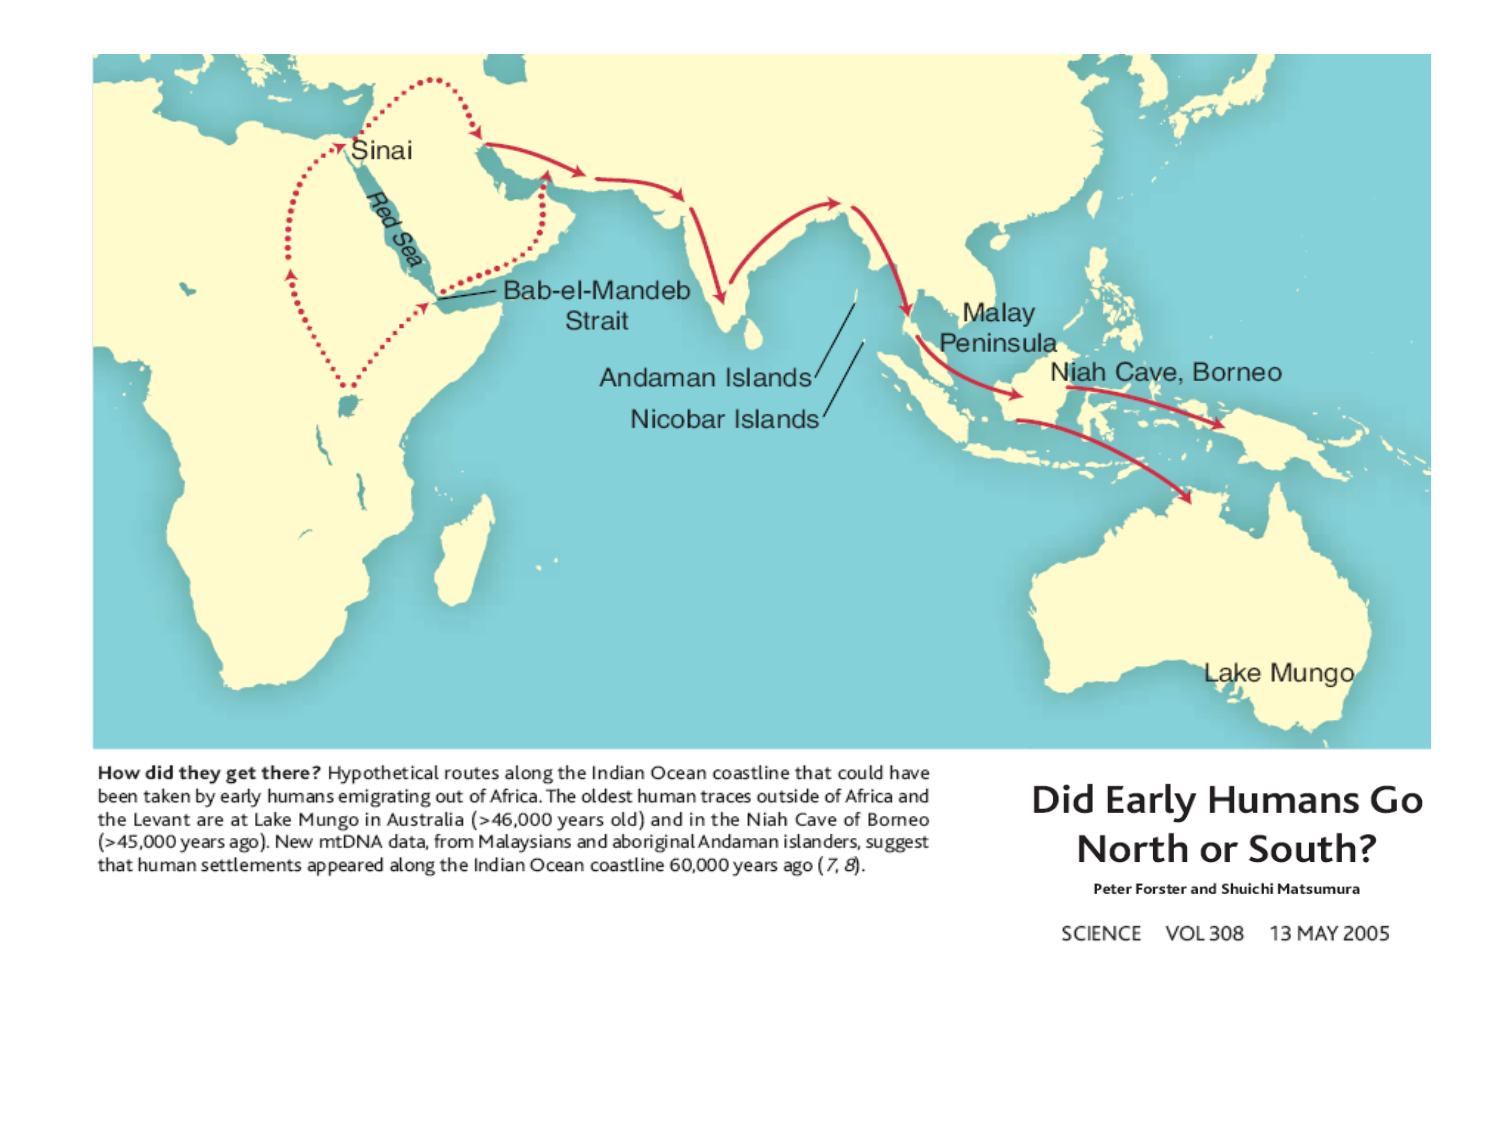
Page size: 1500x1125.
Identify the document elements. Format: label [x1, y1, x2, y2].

picture [92, 760, 941, 881]
picture [1019, 779, 1432, 900]
picture [1057, 916, 1393, 943]
picture [92, 54, 1432, 750]
